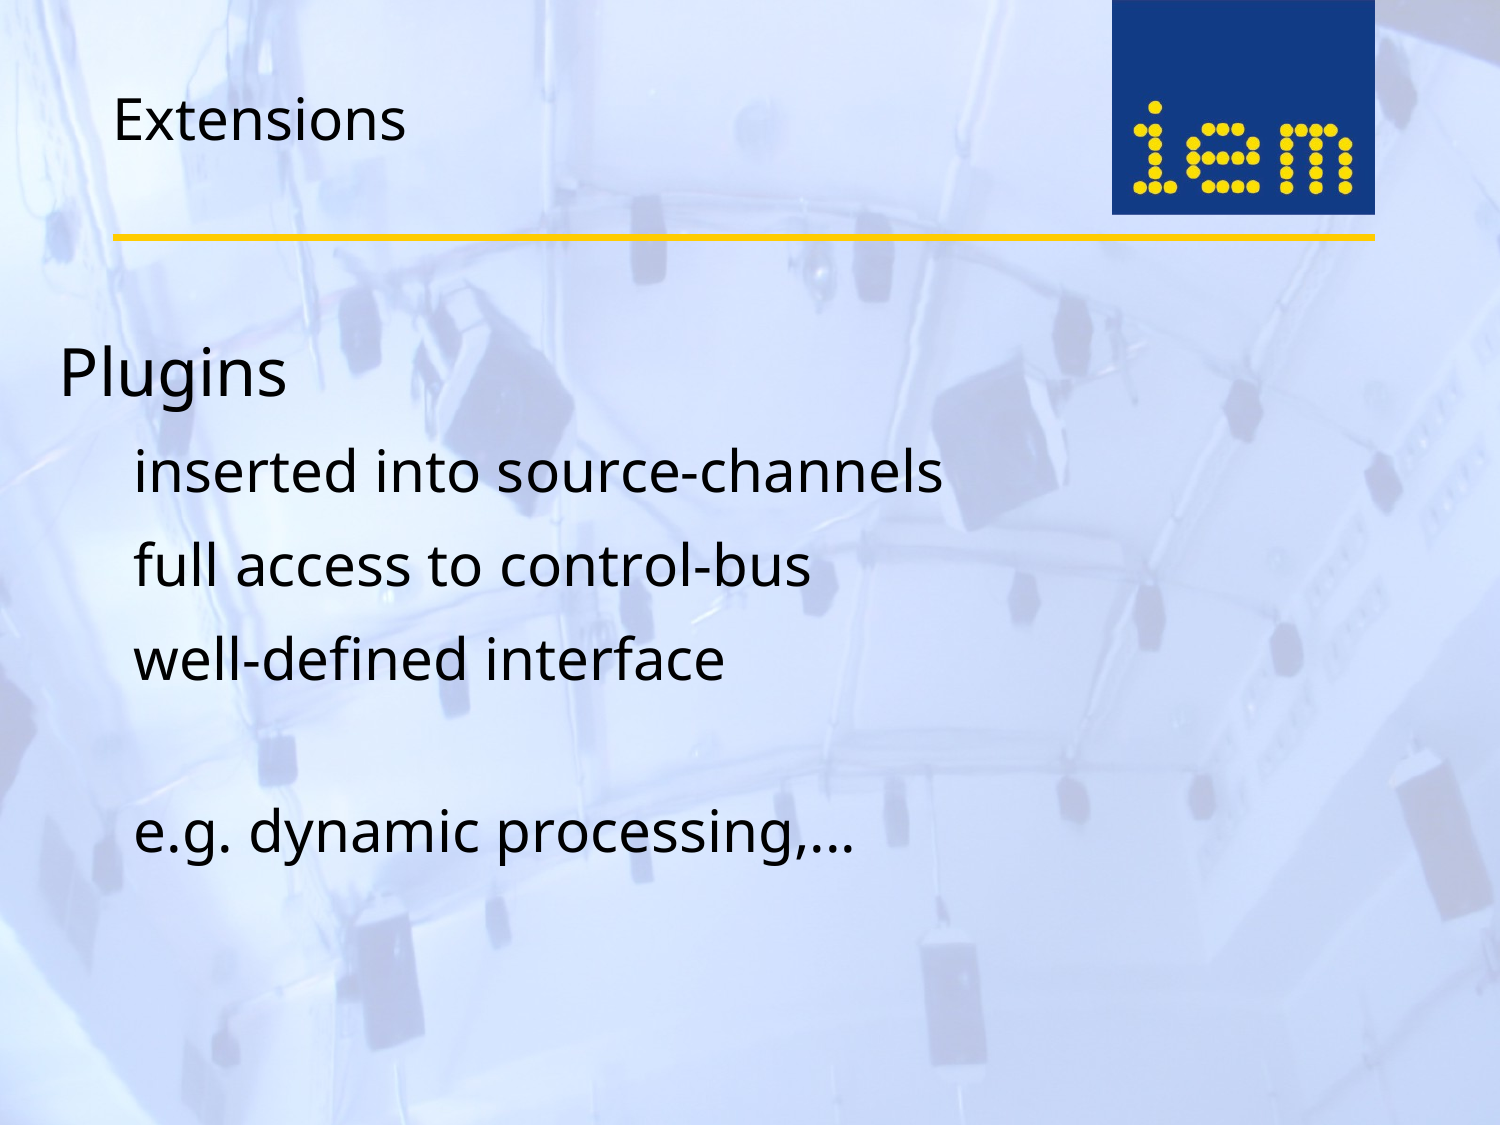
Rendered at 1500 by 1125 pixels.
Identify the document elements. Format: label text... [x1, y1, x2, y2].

title Extensions [112, 31, 1375, 204]
list Plugins inserted into source-channels full access to control-bus well-defined interface e.g. dynamic processing,... [59, 324, 1409, 886]
picture [0, 0, 1500, 1125]
